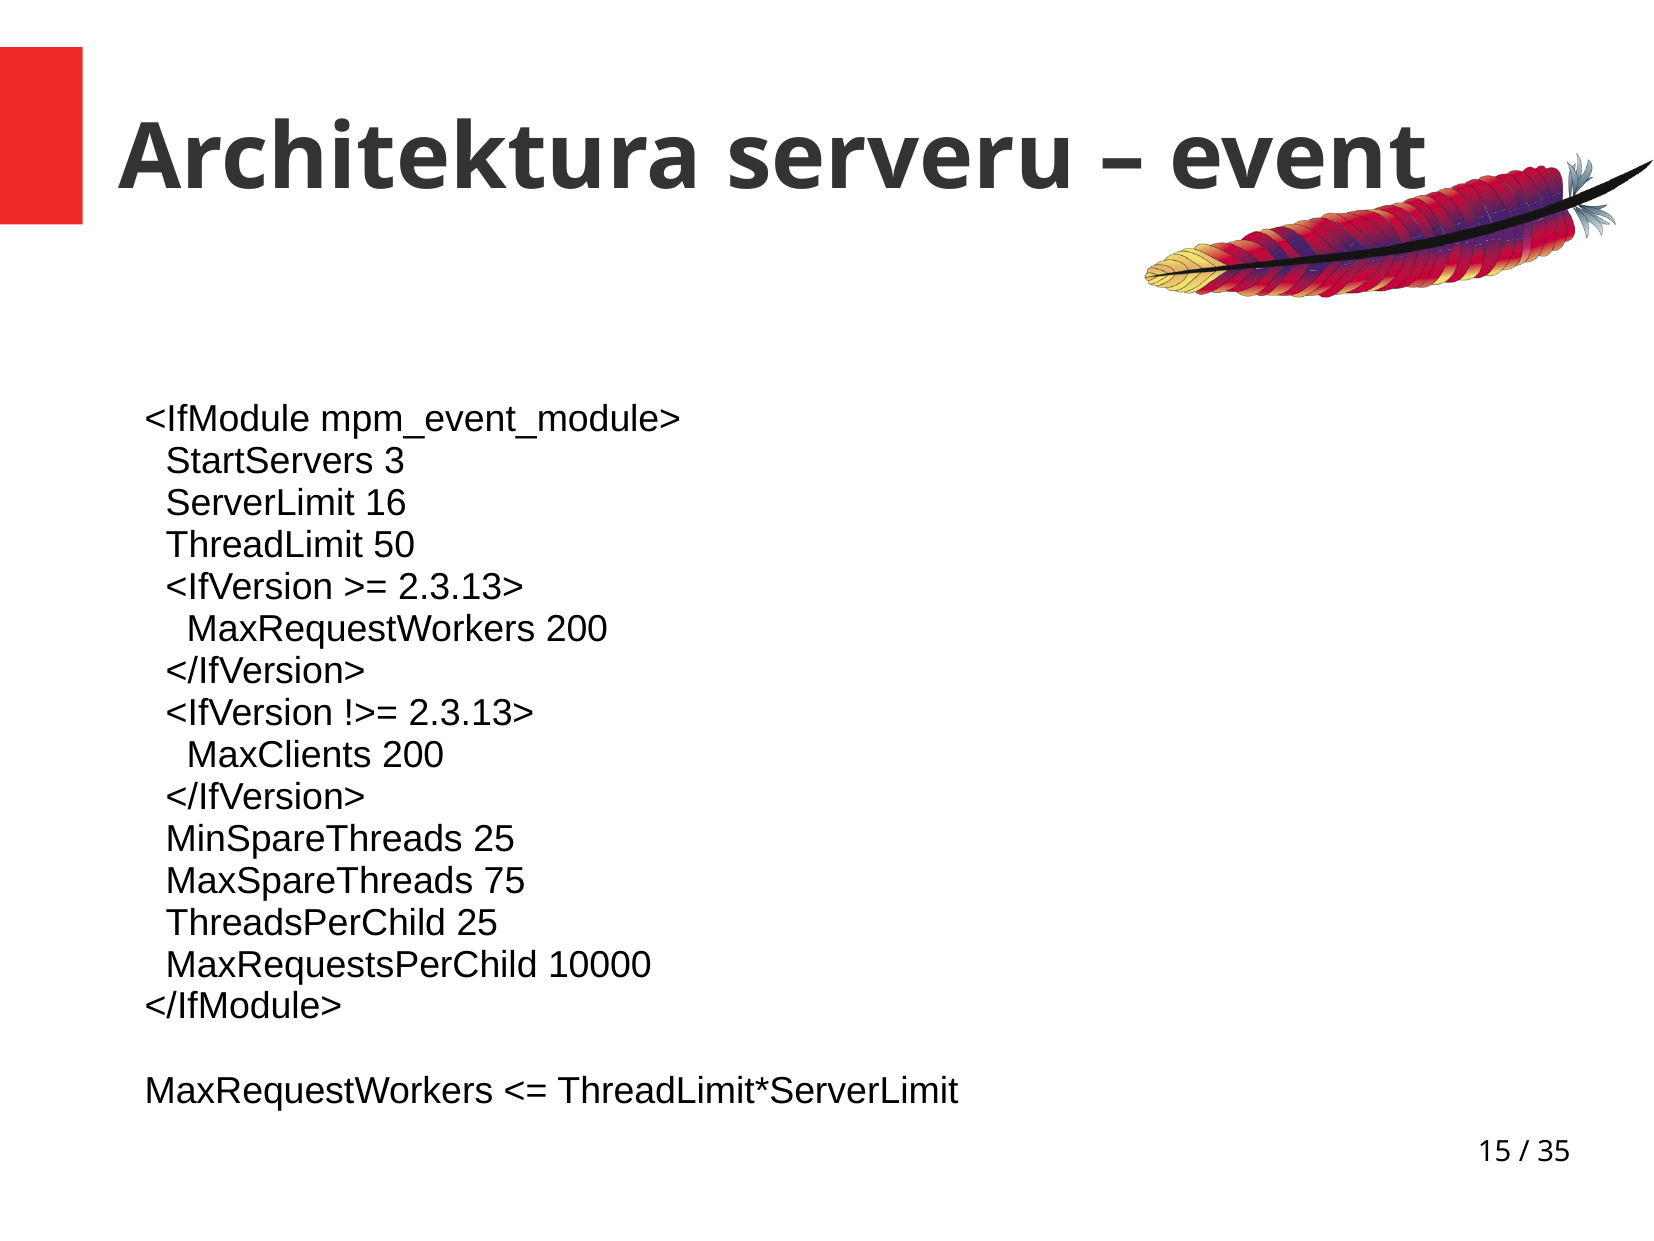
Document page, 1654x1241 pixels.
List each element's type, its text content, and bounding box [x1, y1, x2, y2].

text_box <IfModule mpm_event_module> StartServers 3 ServerLimit 16 ThreadLimit 50 <IfVersion >= 2.3.13> MaxRequestWorkers 200 </IfVersion> <IfVersion !>= 2.3.13> MaxClients 200 </IfVersion> MinSpareThreads 25 MaxSpareThreads 75 ThreadsPerChild 25 MaxRequestsPerChild 10000 </IfModule> MaxRequestWorkers <= ThreadLimit*ServerLimit [129, 389, 1477, 1119]
title Architektura serveru – event [118, 49, 1571, 257]
picture [1144, 153, 1654, 298]
